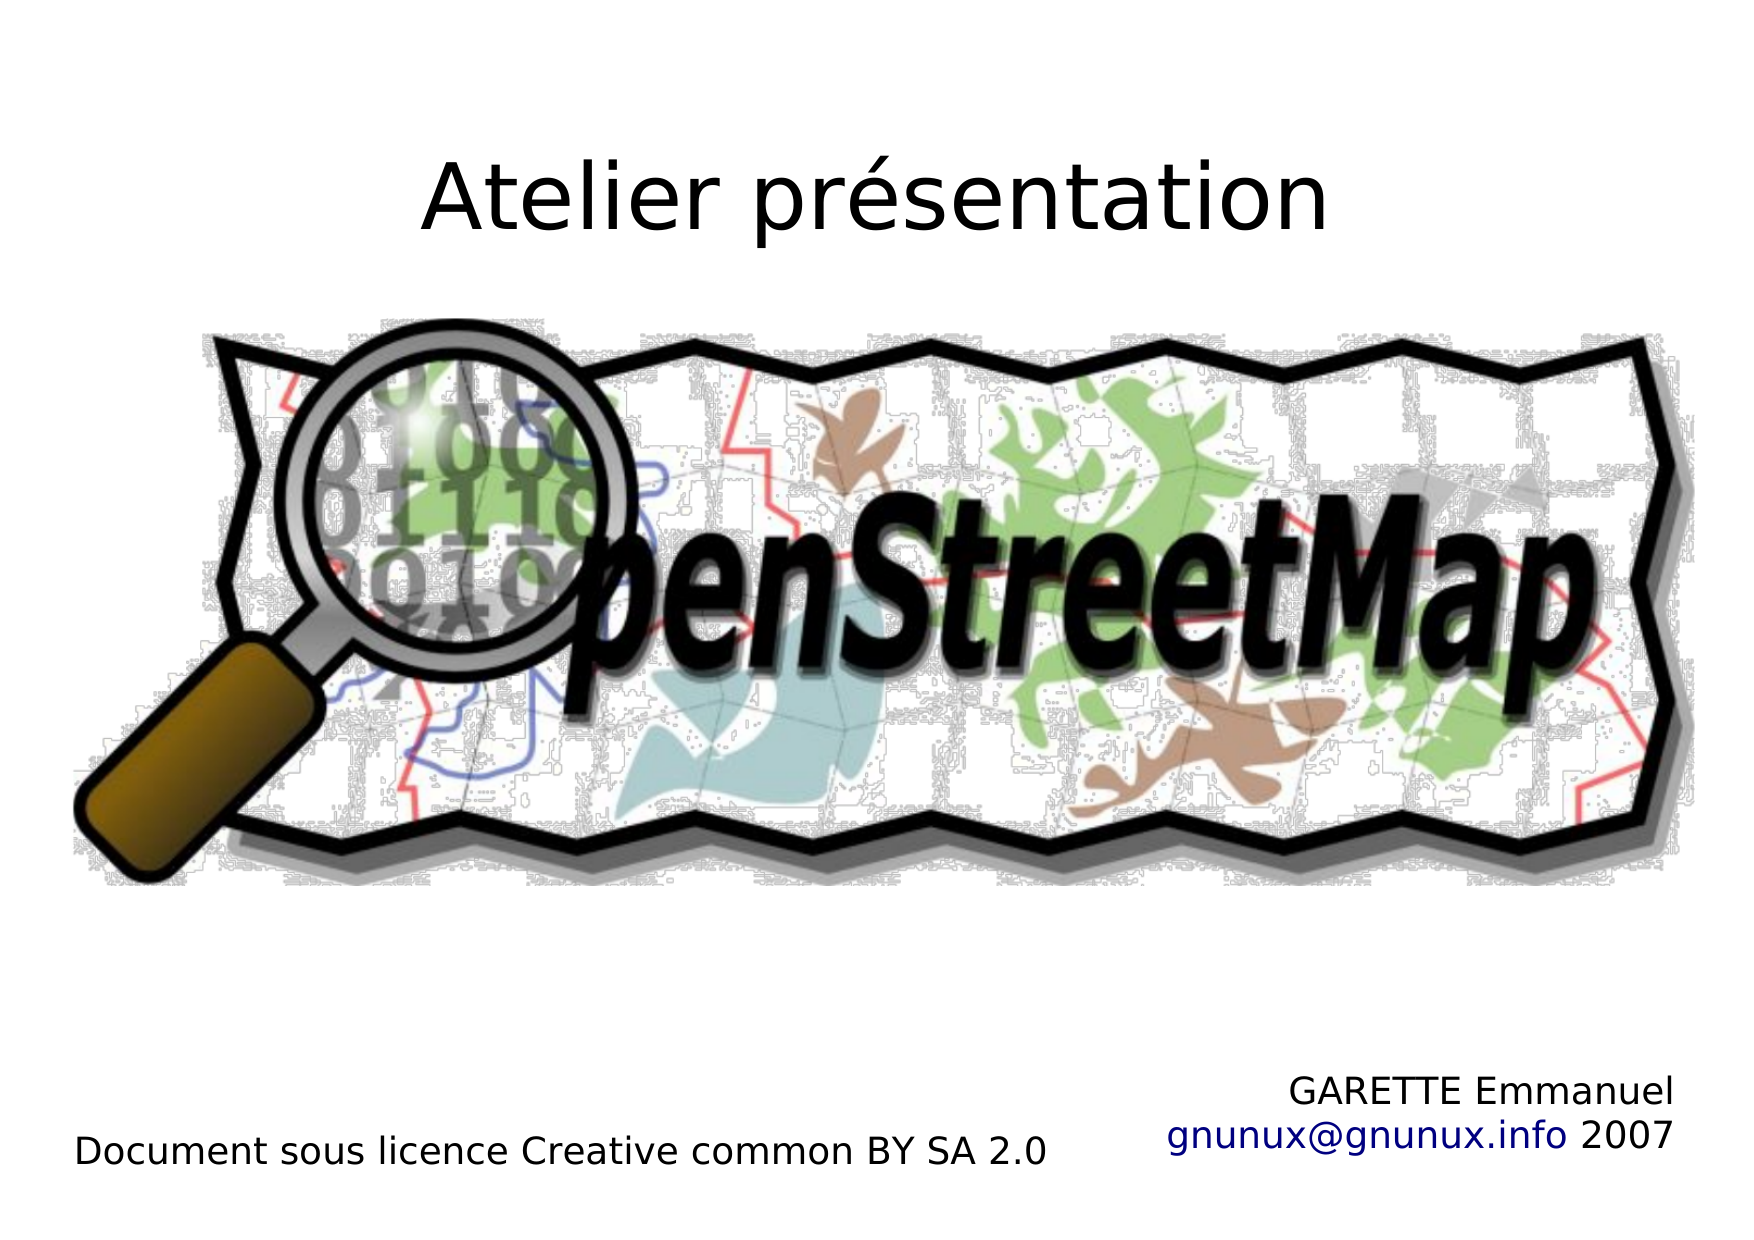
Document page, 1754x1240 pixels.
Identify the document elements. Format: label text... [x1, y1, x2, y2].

picture [59, 318, 1695, 886]
text_box Document sous licence Creative common BY SA 2.0 [59, 1122, 1064, 1181]
text_box GARETTE Emmanuel gnunux@gnunux.info 2007 [1151, 1062, 1691, 1165]
title Atelier présentation [140, 111, 1614, 284]
